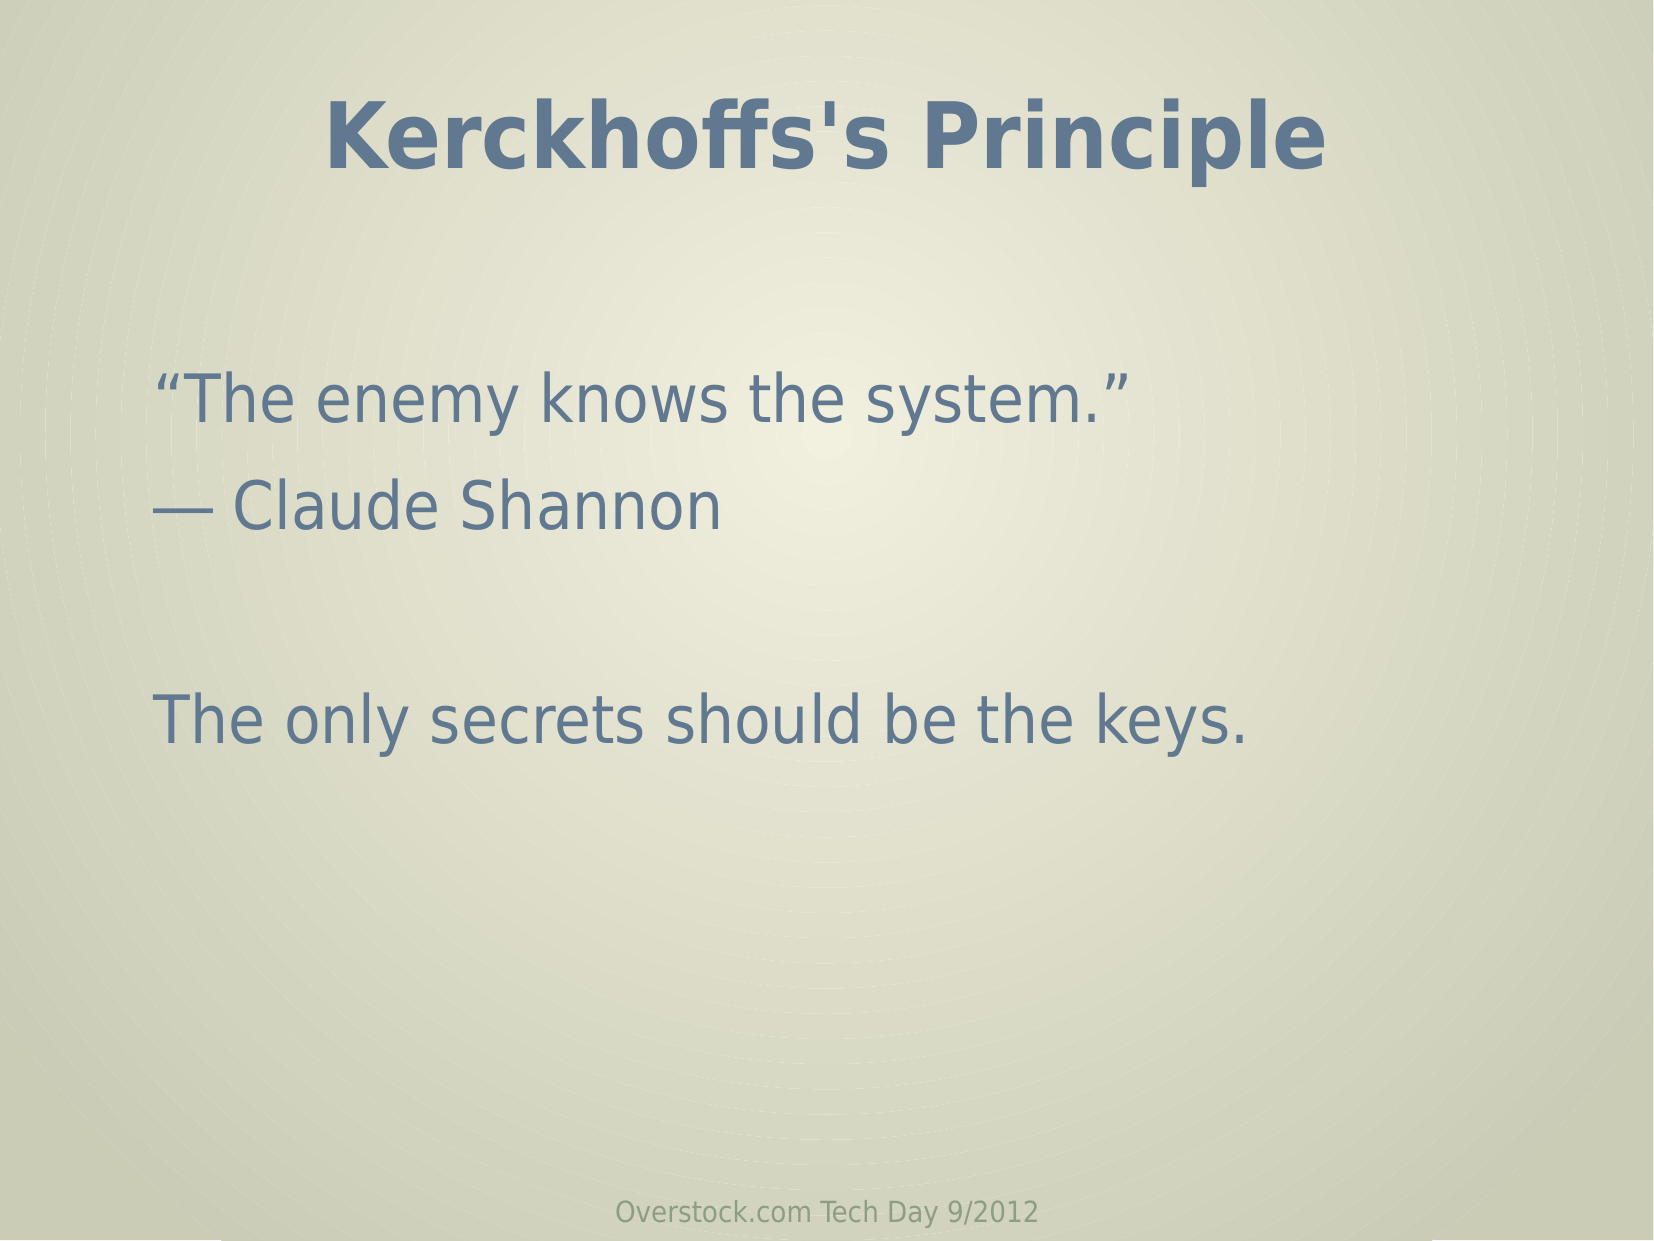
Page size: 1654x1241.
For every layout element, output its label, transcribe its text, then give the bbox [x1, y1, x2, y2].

title Kerckhoffs's Principle [82, 49, 1571, 226]
list “The enemy knows the system.” ― Claude Shannon The only secrets should be the keys. [82, 360, 1538, 1096]
